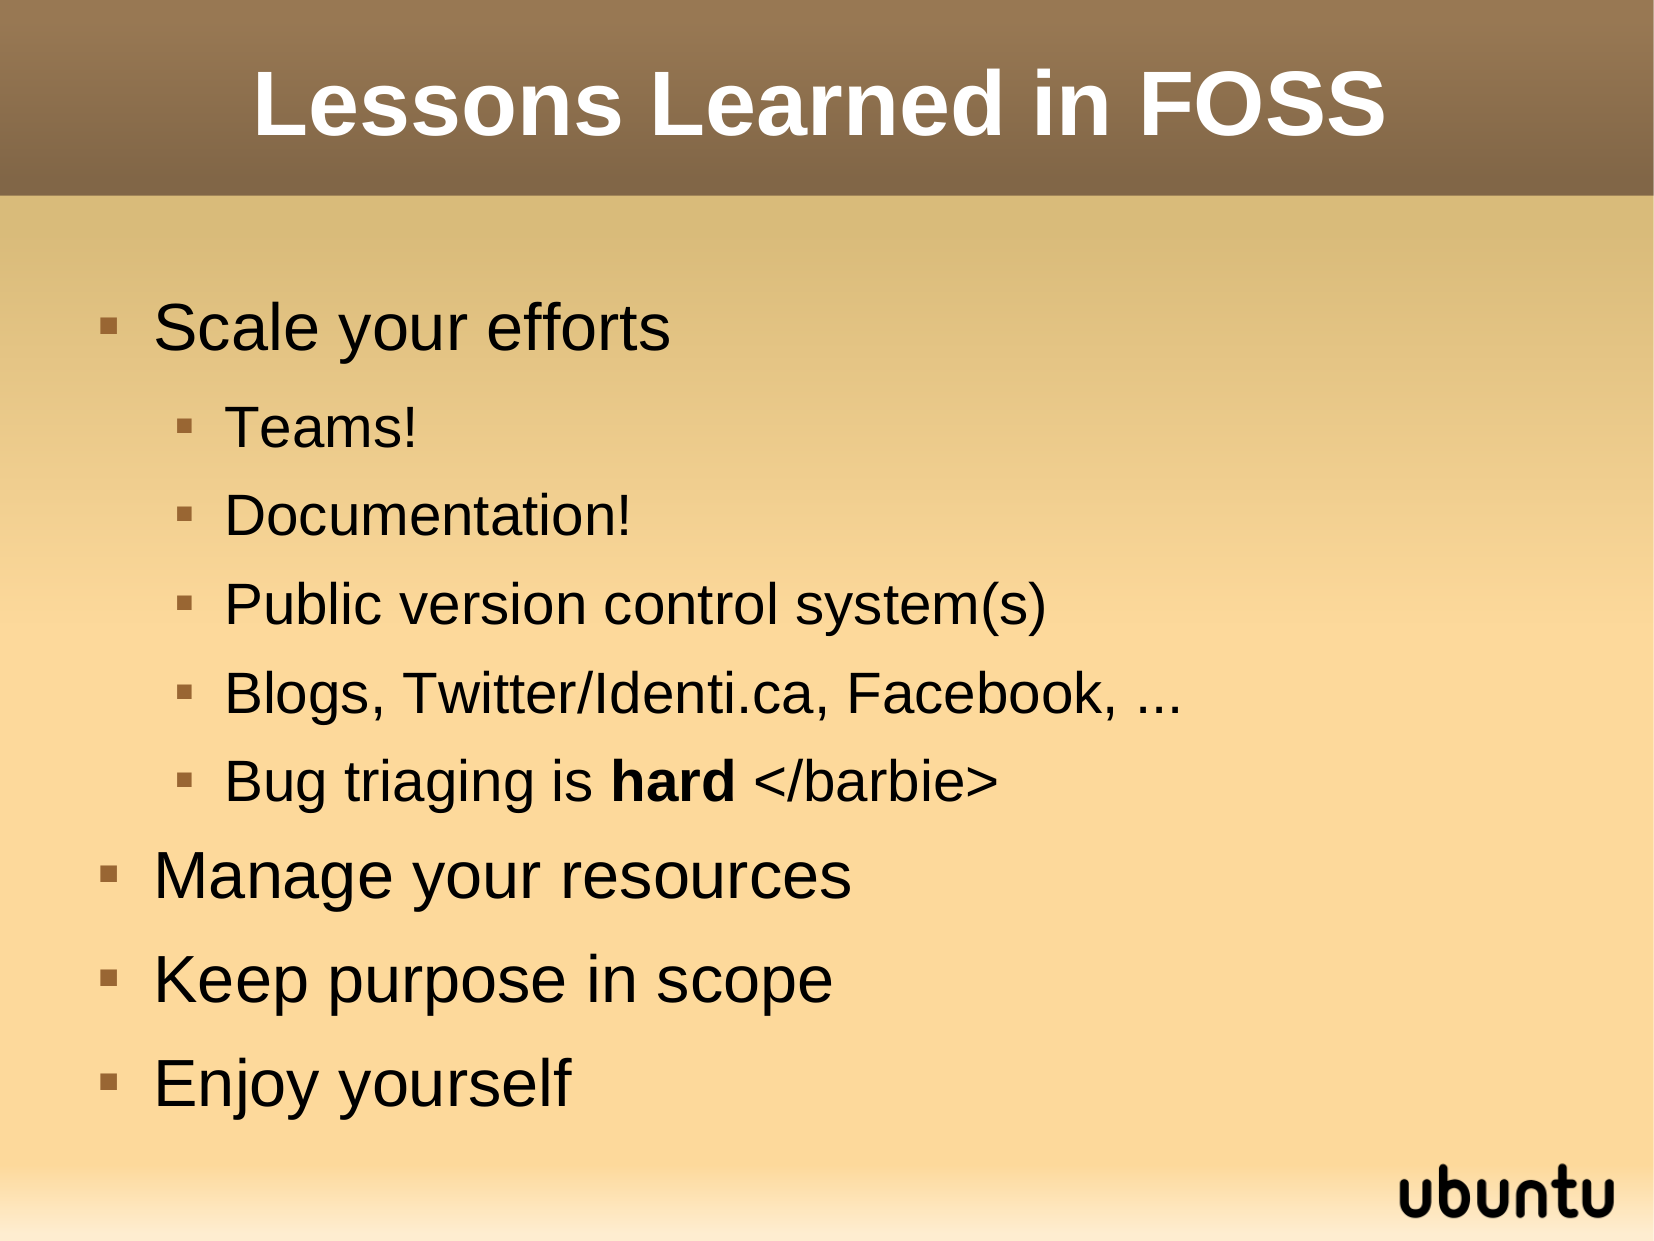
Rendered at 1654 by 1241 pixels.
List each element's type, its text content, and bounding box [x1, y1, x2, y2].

picture [0, 0, 1654, 1241]
title Lessons Learned in FOSS [76, 7, 1565, 200]
list Scale your efforts Teams! Documentation! Public version control system(s) Blogs, Twitter/Identi.ca, Facebook, ... Bug triaging is hard </barbie> Manage your resources Keep purpose in scope Enjoy yourself [82, 290, 1571, 1122]
